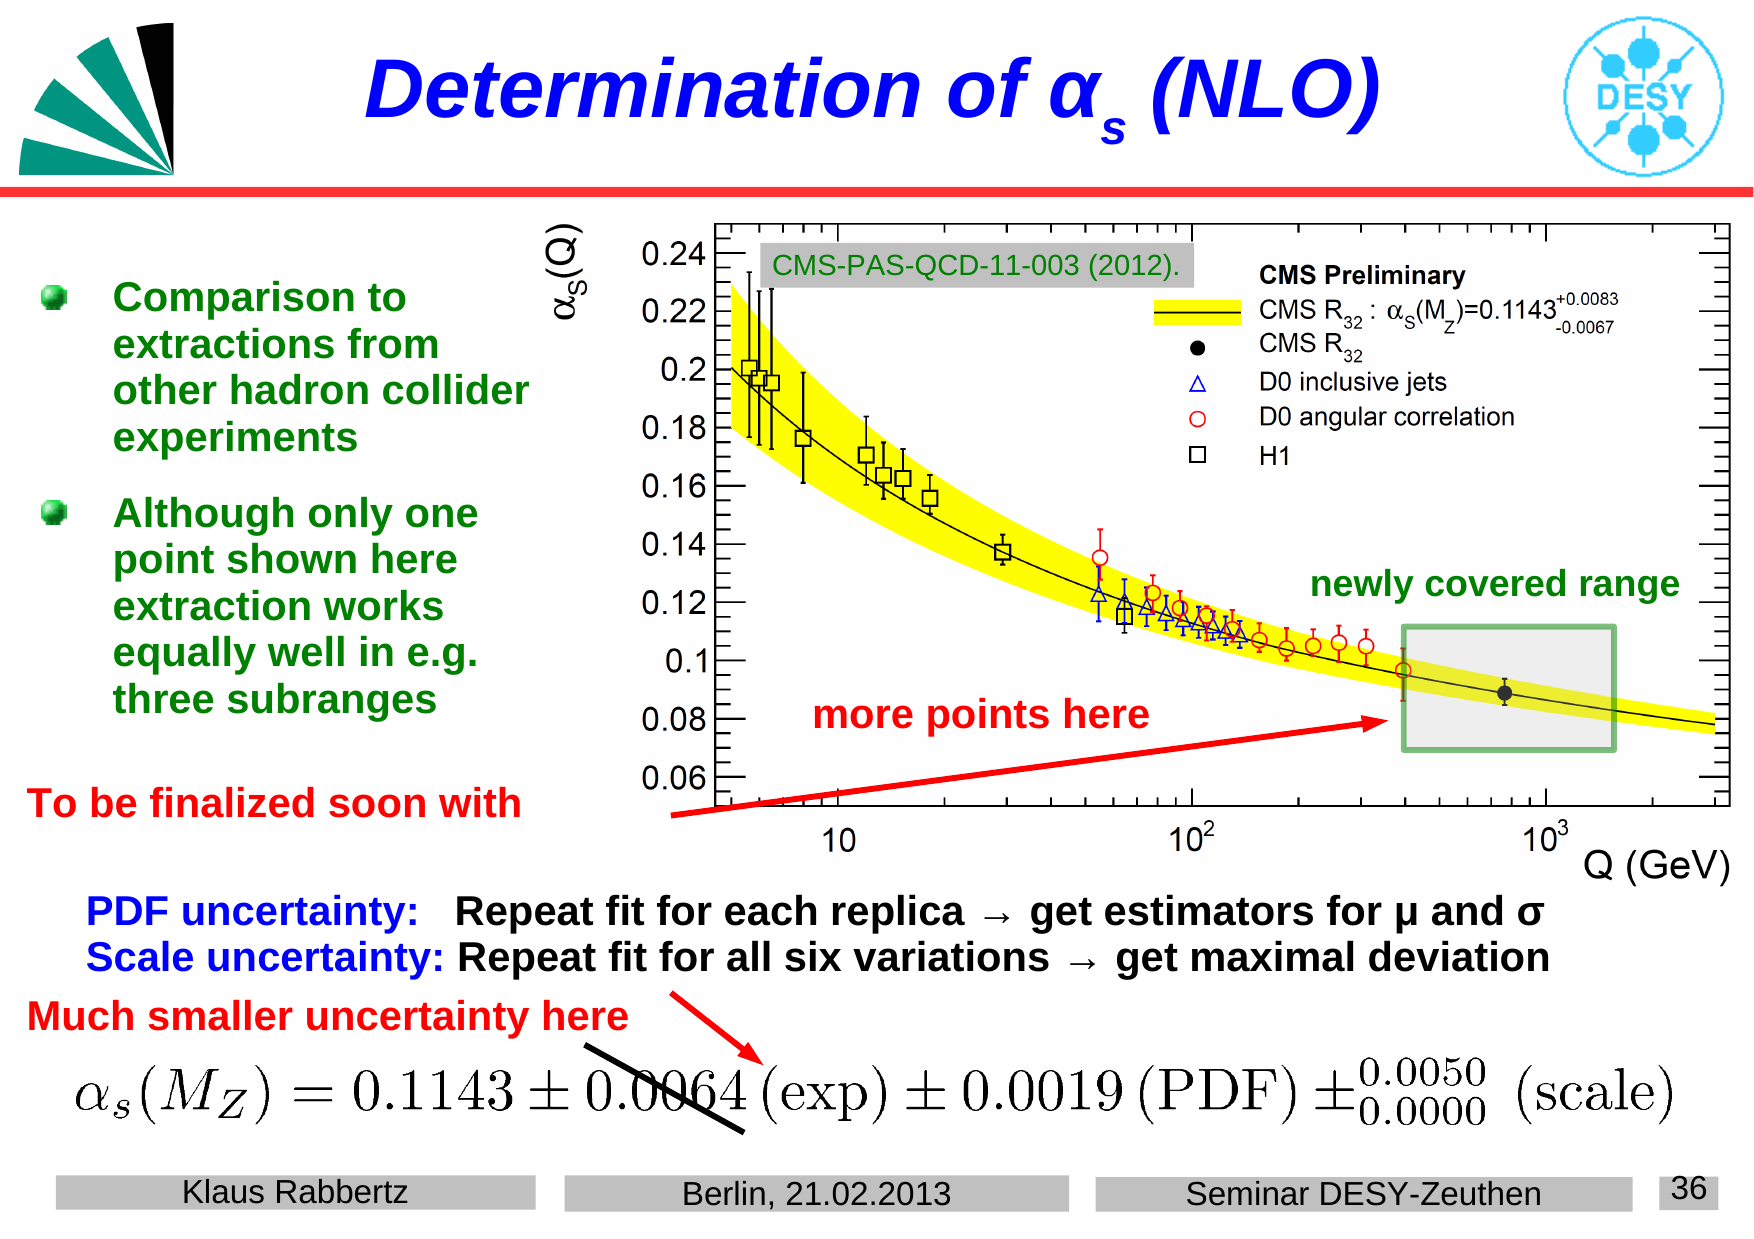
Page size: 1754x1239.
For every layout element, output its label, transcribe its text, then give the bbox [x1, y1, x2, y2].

list Comparison to extractions from other hadron collider experiments Although only one point shown here extraction works equally well in e.g. three subranges [30, 274, 548, 722]
text_box more points here [800, 685, 1174, 744]
picture [19, 23, 174, 177]
text_box To be finalized soon with [14, 774, 548, 833]
text_box Much smaller uncertainty here [14, 986, 642, 1046]
picture [1559, 12, 1729, 182]
text_box newly covered range [1298, 556, 1693, 611]
picture [606, 1052, 1685, 1129]
text_box [1403, 626, 1614, 751]
text_box PDF uncertainty: Repeat fit for each replica → get estimators for μ and σ Scale uncertainty: Repeat fit for all six variations → get maximal deviation [73, 881, 1562, 987]
picture [540, 213, 1737, 893]
picture [69, 1052, 729, 1129]
title Determination of αs (NLO) [197, 18, 1556, 172]
text_box CMS-PAS-QCD-11-003 (2012). [760, 242, 1195, 288]
